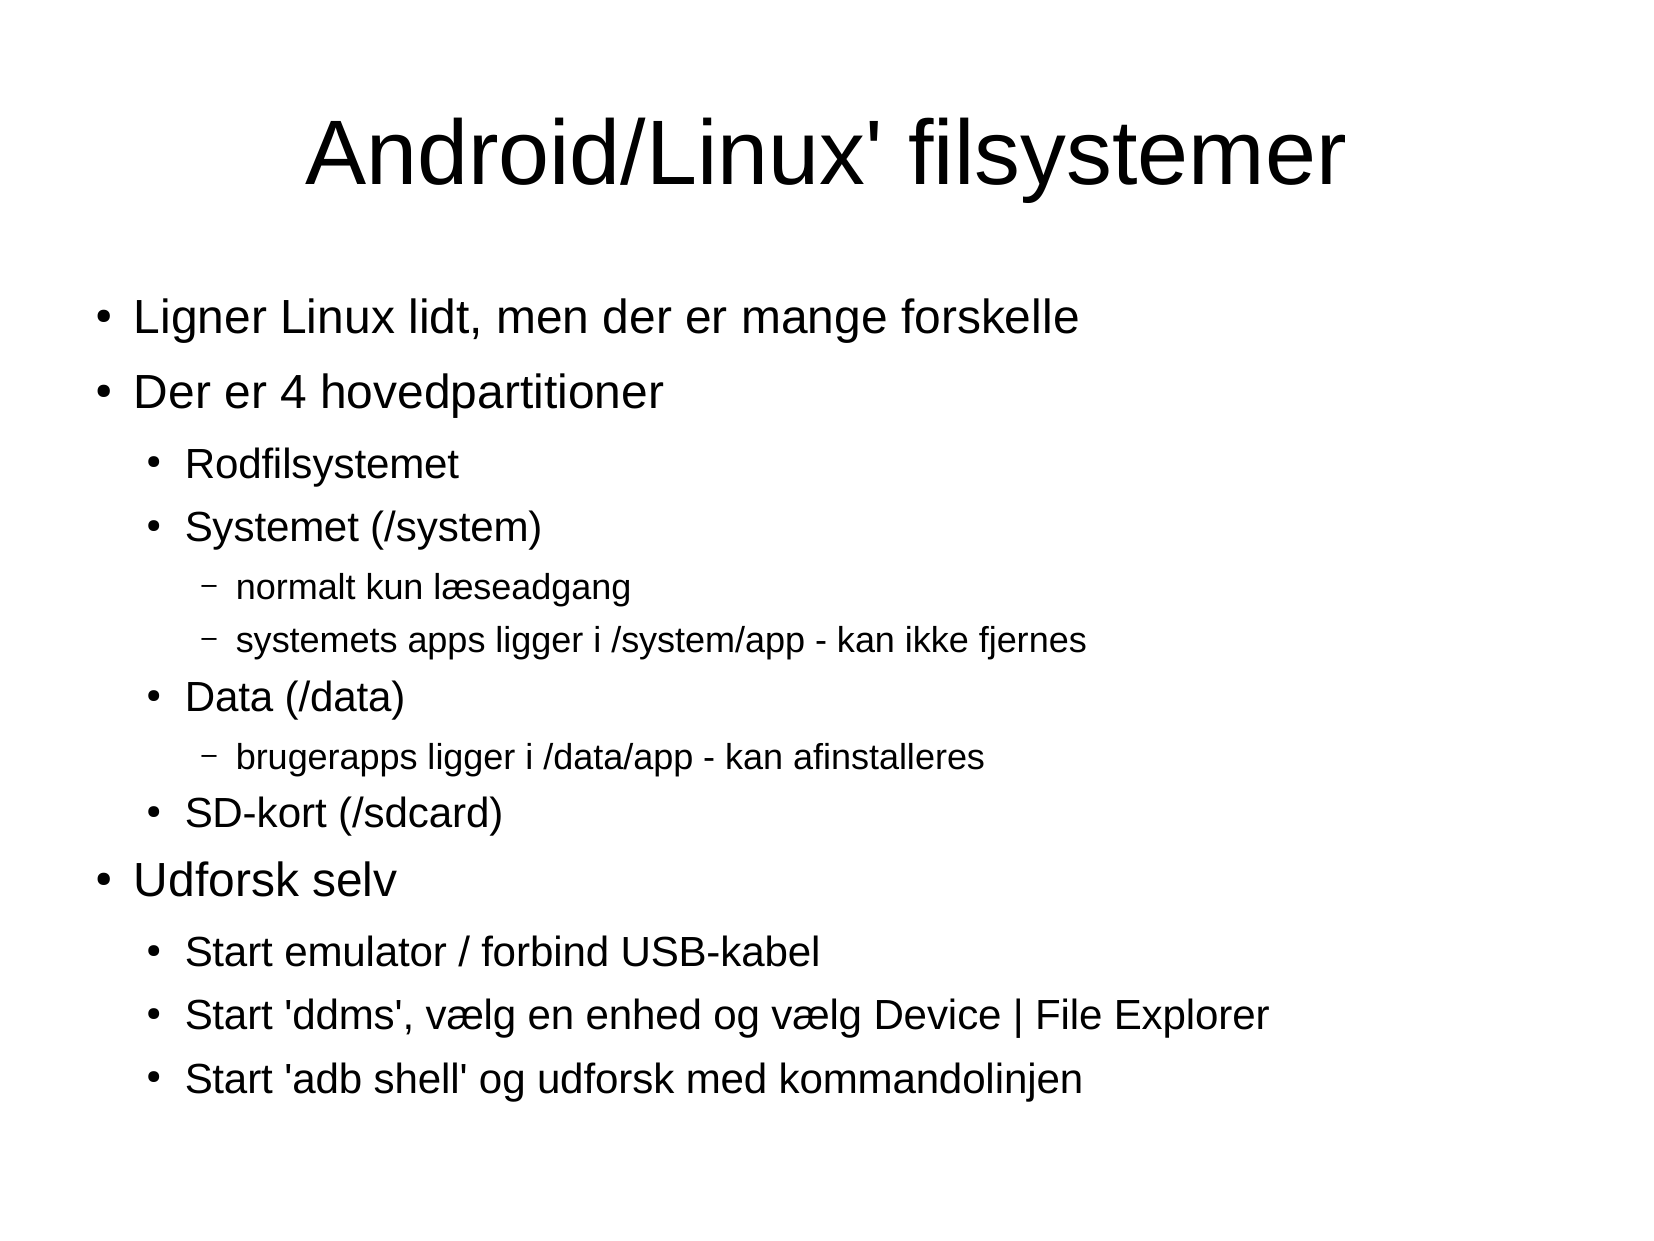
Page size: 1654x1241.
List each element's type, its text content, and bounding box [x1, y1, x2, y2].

list Ligner Linux lidt, men der er mange forskelle Der er 4 hovedpartitioner Rodfilsystemet Systemet (/system) normalt kun læseadgang systemets apps ligger i /system/app - kan ikke fjernes Data (/data) brugerapps ligger i /data/app - kan afinstalleres SD-kort (/sdcard) Udforsk selv Start emulator / forbind USB-kabel Start 'ddms', vælg en enhed og vælg Device | File Explorer Start 'adb shell' og udforsk med kommandolinjen [82, 290, 1571, 1109]
title Android/Linux' filsystemer [82, 49, 1571, 257]
